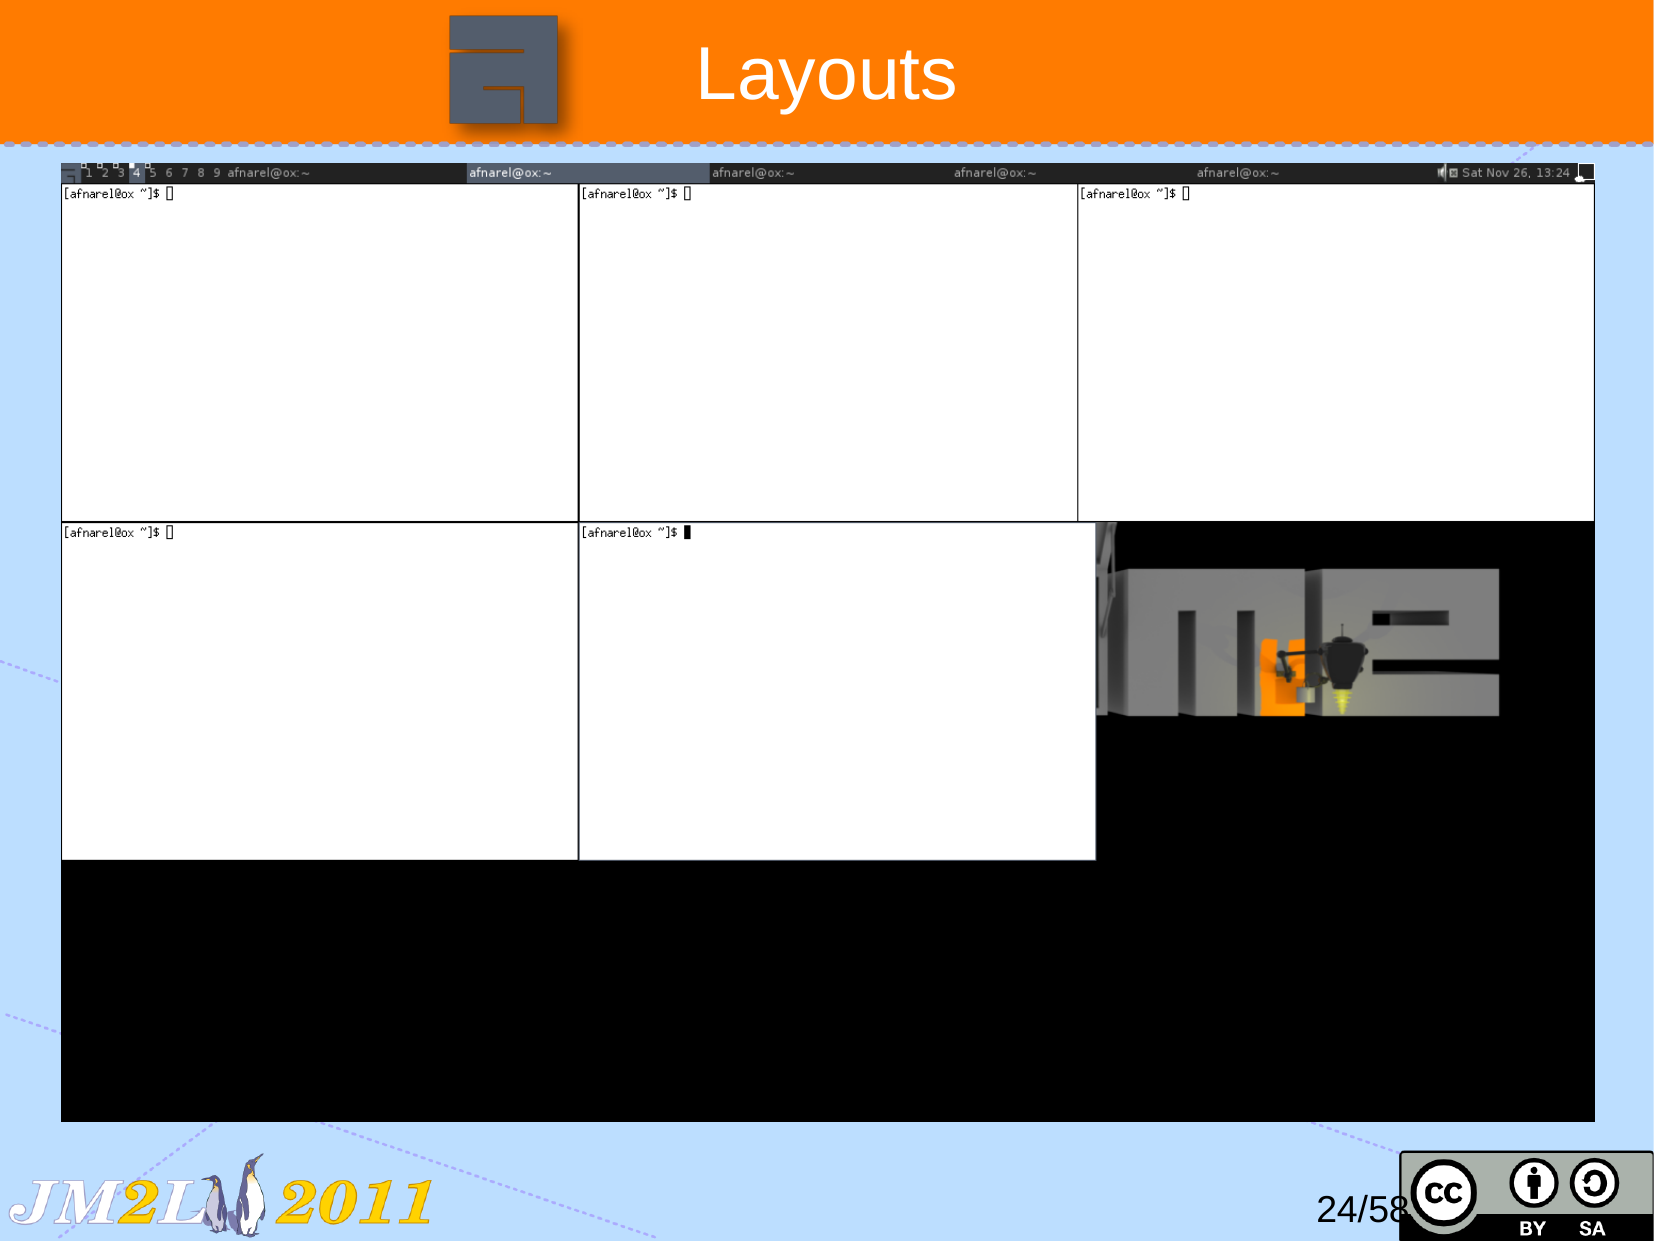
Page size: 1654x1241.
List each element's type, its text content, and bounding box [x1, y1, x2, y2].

picture [435, 1, 583, 144]
picture [0, 0, 1654, 1241]
title Layouts [29, 0, 1625, 148]
